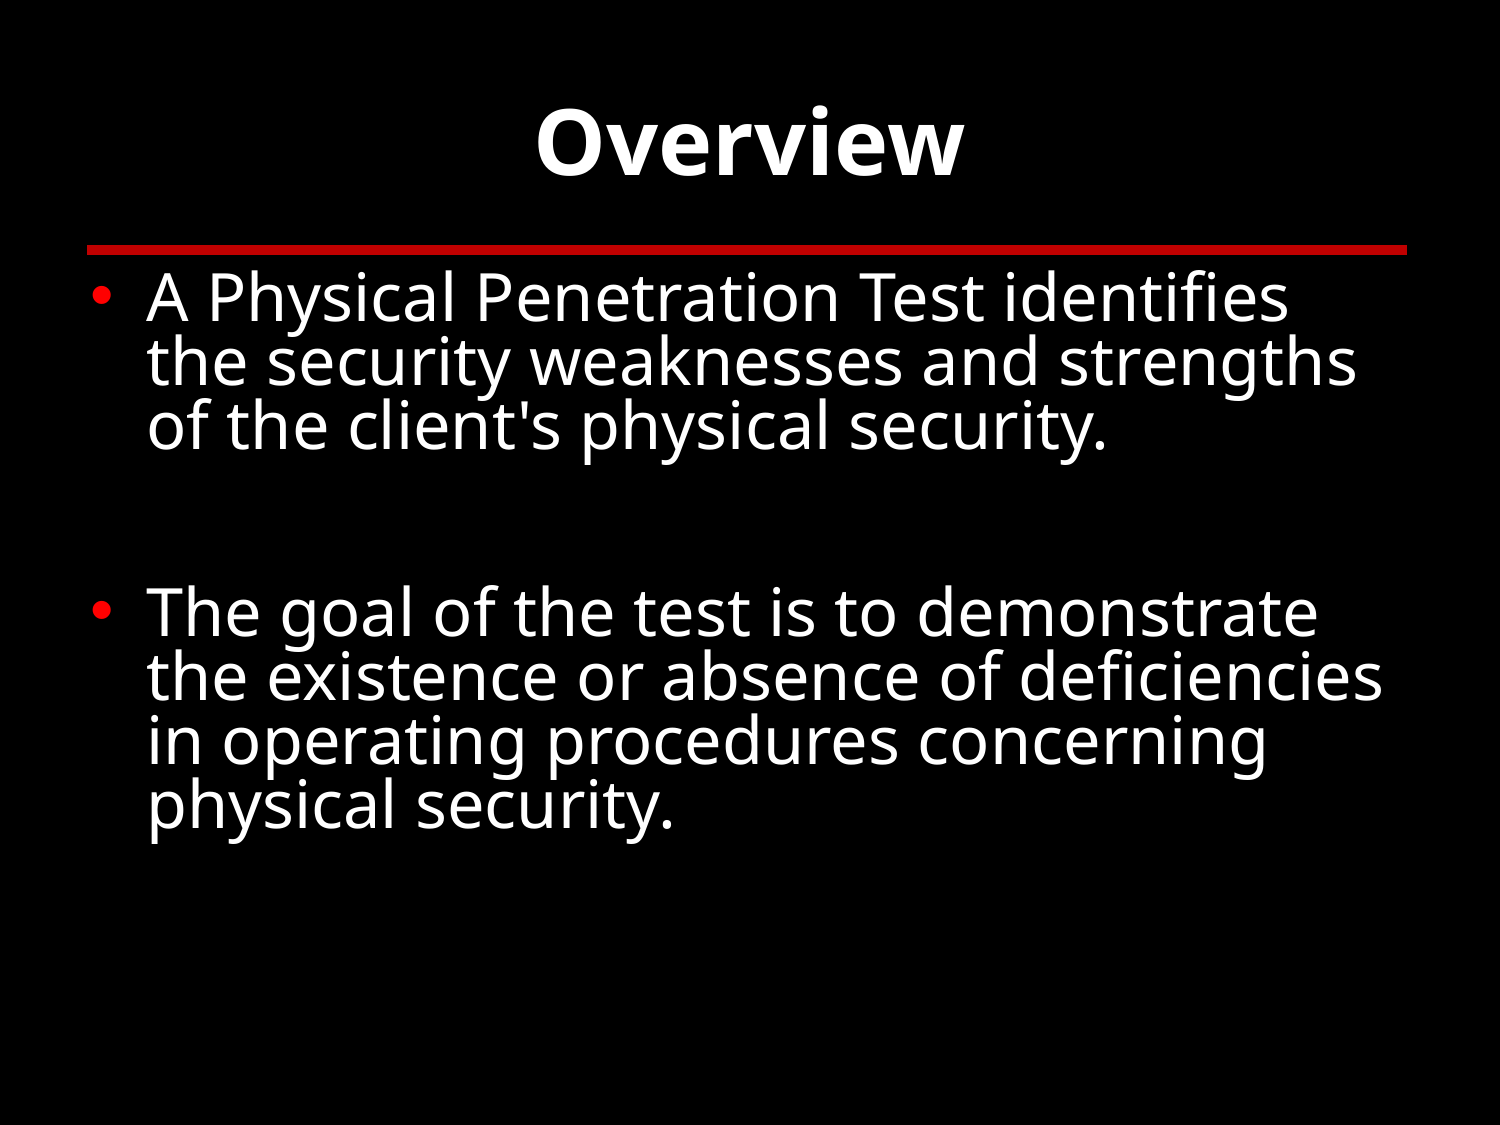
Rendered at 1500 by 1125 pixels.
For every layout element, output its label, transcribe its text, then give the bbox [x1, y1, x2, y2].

list A Physical Penetration Test identifies the security weaknesses and strengths of the client's physical security. The goal of the test is to demonstrate the existence or absence of deficiencies in operating procedures concerning physical security. [75, 262, 1425, 1005]
title Overview [75, 45, 1425, 233]
